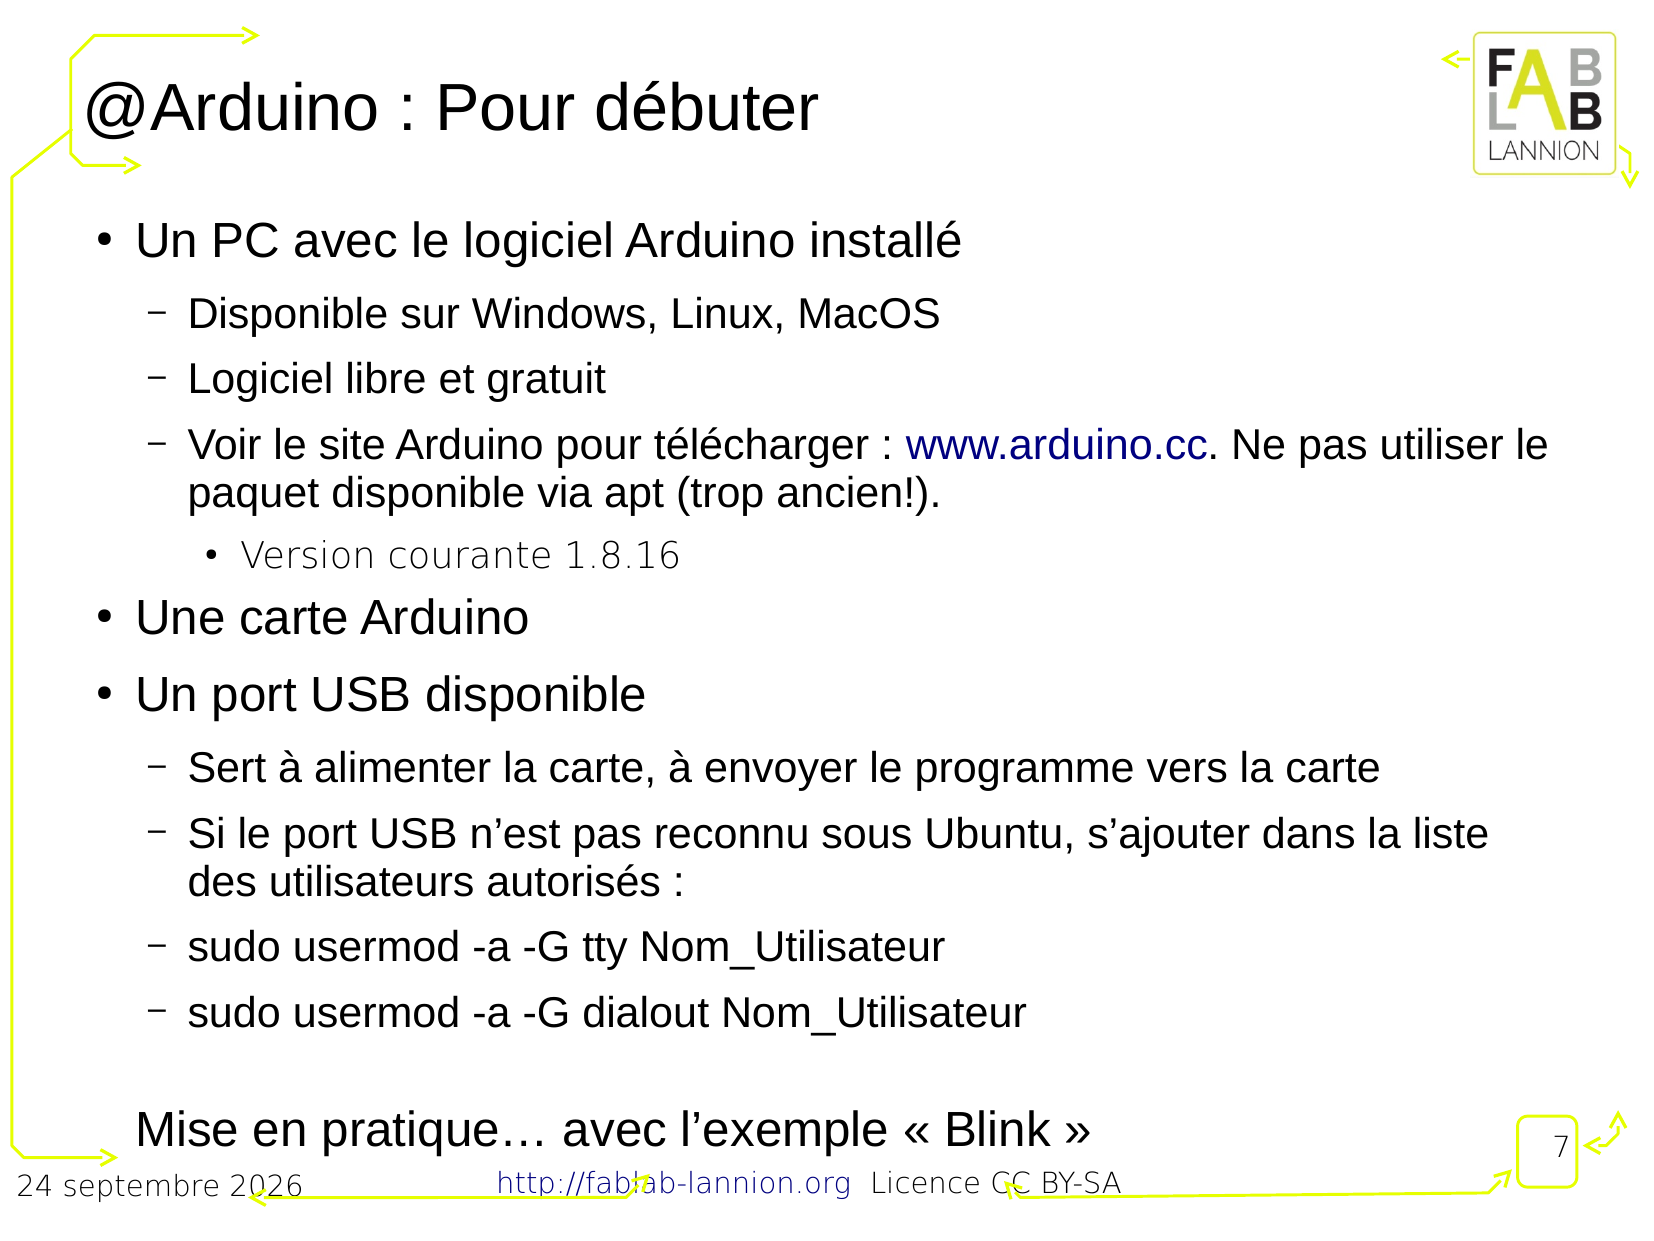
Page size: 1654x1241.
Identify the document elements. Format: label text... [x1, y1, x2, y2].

picture [1470, 29, 1619, 178]
list Un PC avec le logiciel Arduino installé Disponible sur Windows, Linux, MacOS Logiciel libre et gratuit Voir le site Arduino pour télécharger : www.arduino.cc. Ne pas utiliser le paquet disponible via apt (trop ancien!). Version courante 1.8.16 Une carte Arduino Un port USB disponible Sert à alimenter la carte, à envoyer le programme vers la carte Si le port USB n’est pas reconnu sous Ubuntu, s’ajouter dans la liste des utilisateurs autorisés : sudo usermod -a -G tty Nom_Utilisateur sudo usermod -a -G dialout Nom_Utilisateur Mise en pratique… avec l’exemple « Blink » [82, 212, 1571, 1158]
title @Arduino : Pour débuter [82, 49, 1441, 166]
